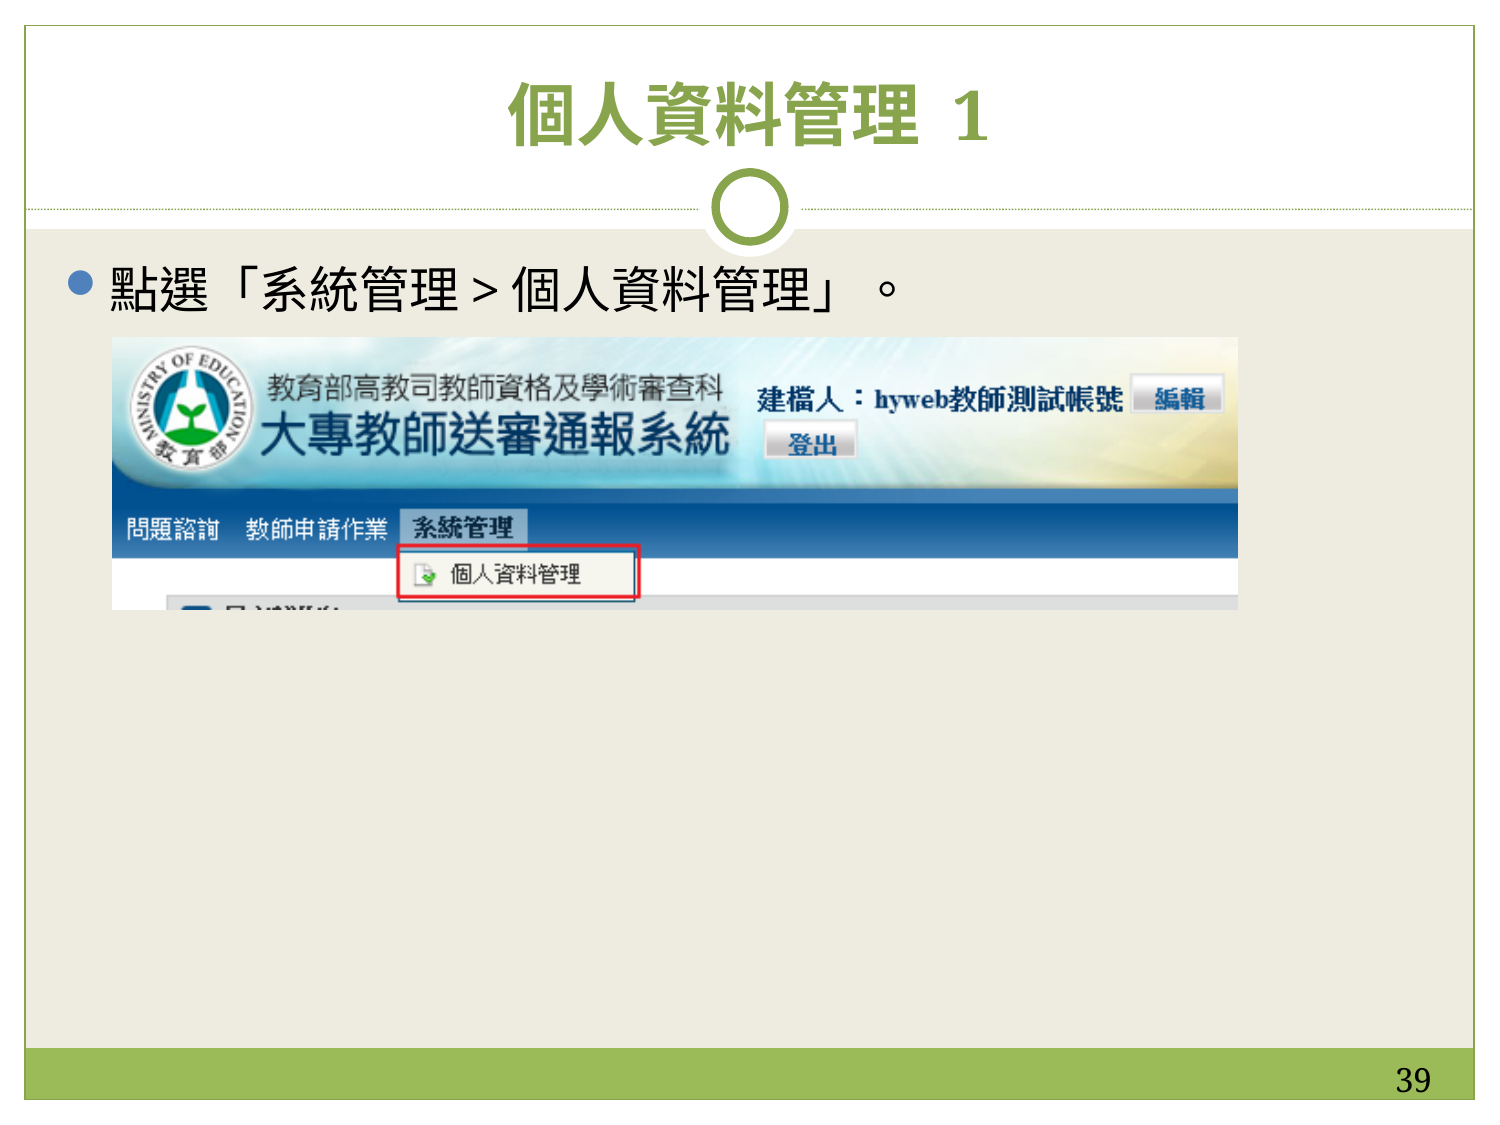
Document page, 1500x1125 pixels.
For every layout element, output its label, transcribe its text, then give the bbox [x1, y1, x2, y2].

title 個人資料管理 1 [49, 37, 1450, 162]
picture [112, 338, 1238, 610]
list 點選「系統管理>個人資料管理」。 [49, 250, 1445, 1001]
text_box [1376, 1045, 1452, 1118]
